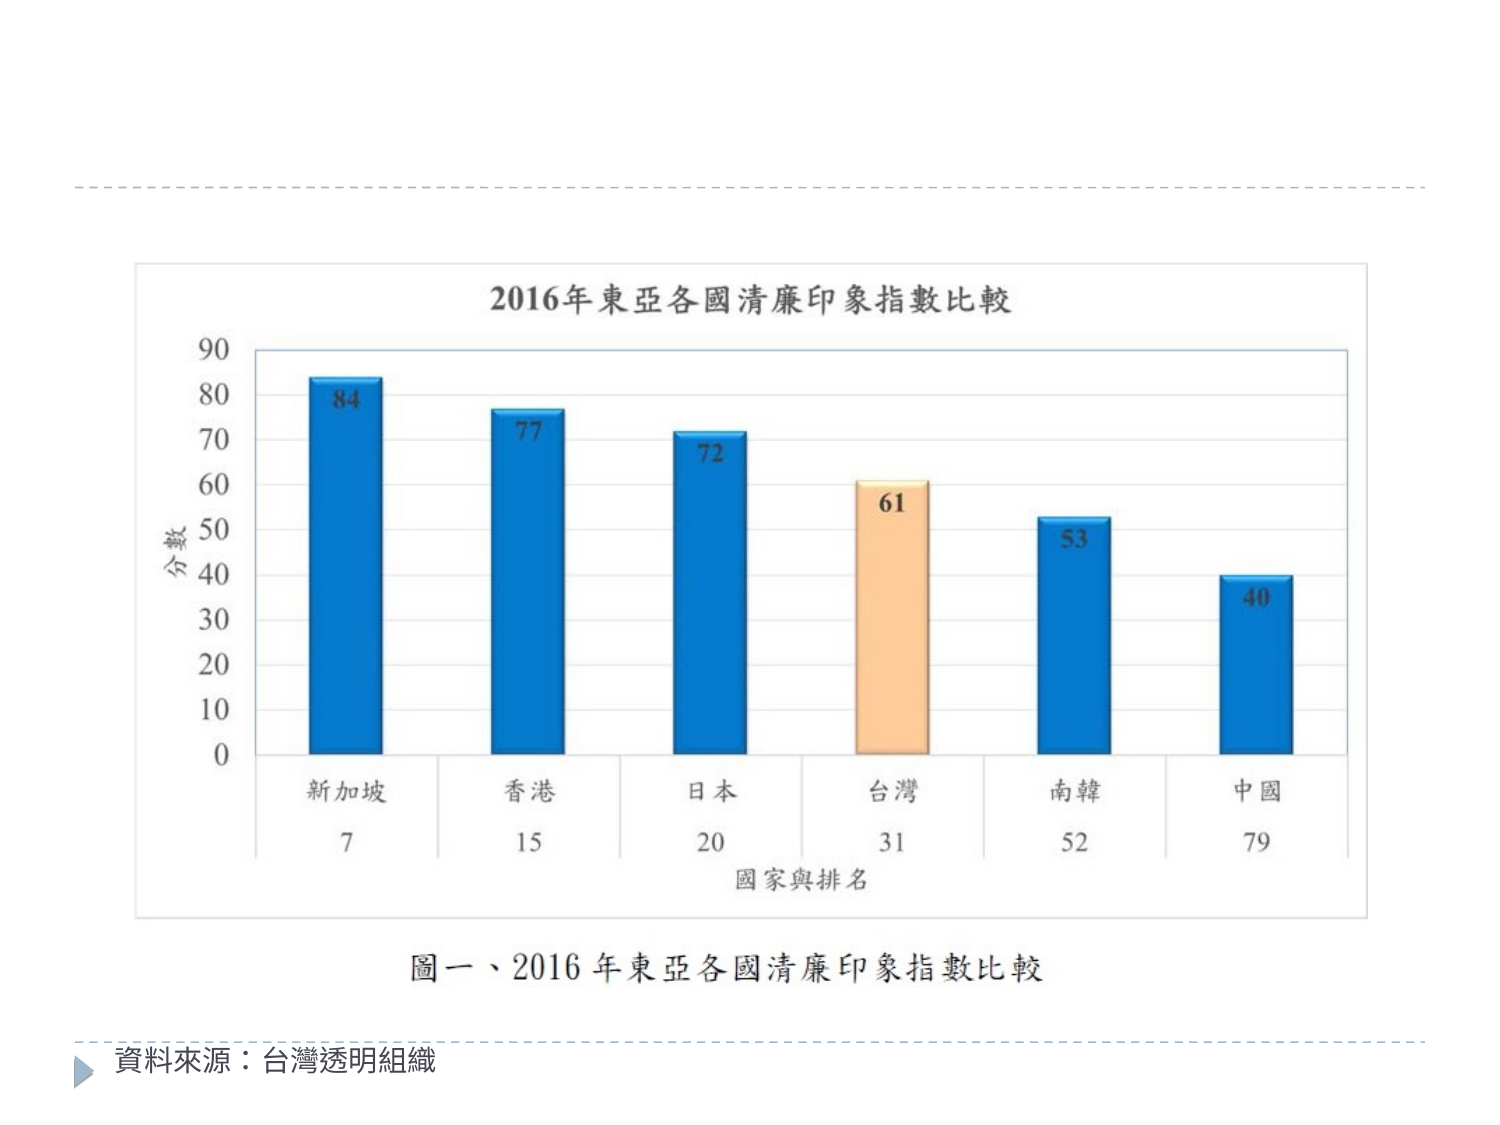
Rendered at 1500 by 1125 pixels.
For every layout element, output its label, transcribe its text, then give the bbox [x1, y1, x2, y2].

slide_number 資料來源：台灣透明組織 [100, 1035, 502, 1110]
picture [132, 262, 1368, 988]
